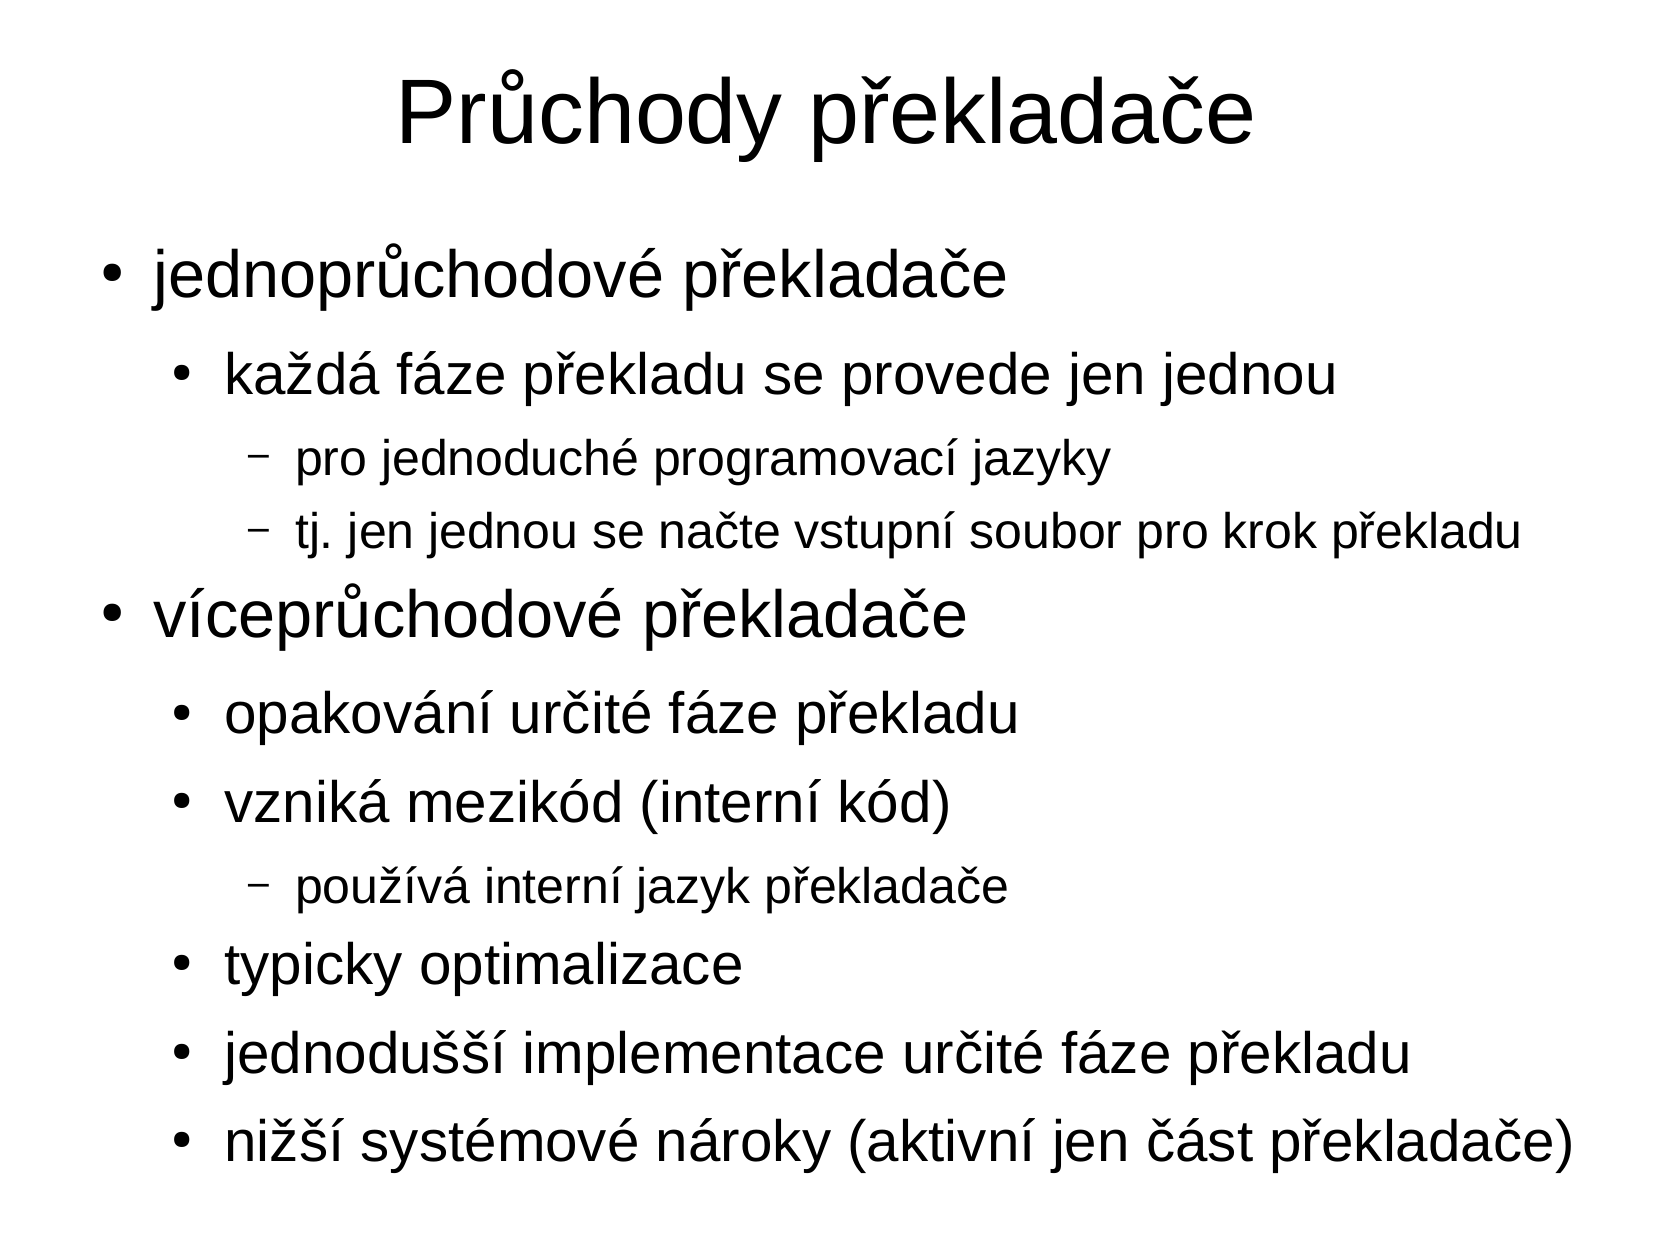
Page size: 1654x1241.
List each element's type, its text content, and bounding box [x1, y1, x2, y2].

list jednoprůchodové překladače každá fáze překladu se provede jen jednou pro jednoduché programovací jazyky tj. jen jednou se načte vstupní soubor pro krok překladu víceprůchodové překladače opakování určité fáze překladu vzniká mezikód (interní kód) používá interní jazyk překladače typicky optimalizace jednodušší implementace určité fáze překladu nižší systémové nároky (aktivní jen část překladače) [82, 237, 1595, 1175]
title Průchody překladače [82, 15, 1571, 208]
